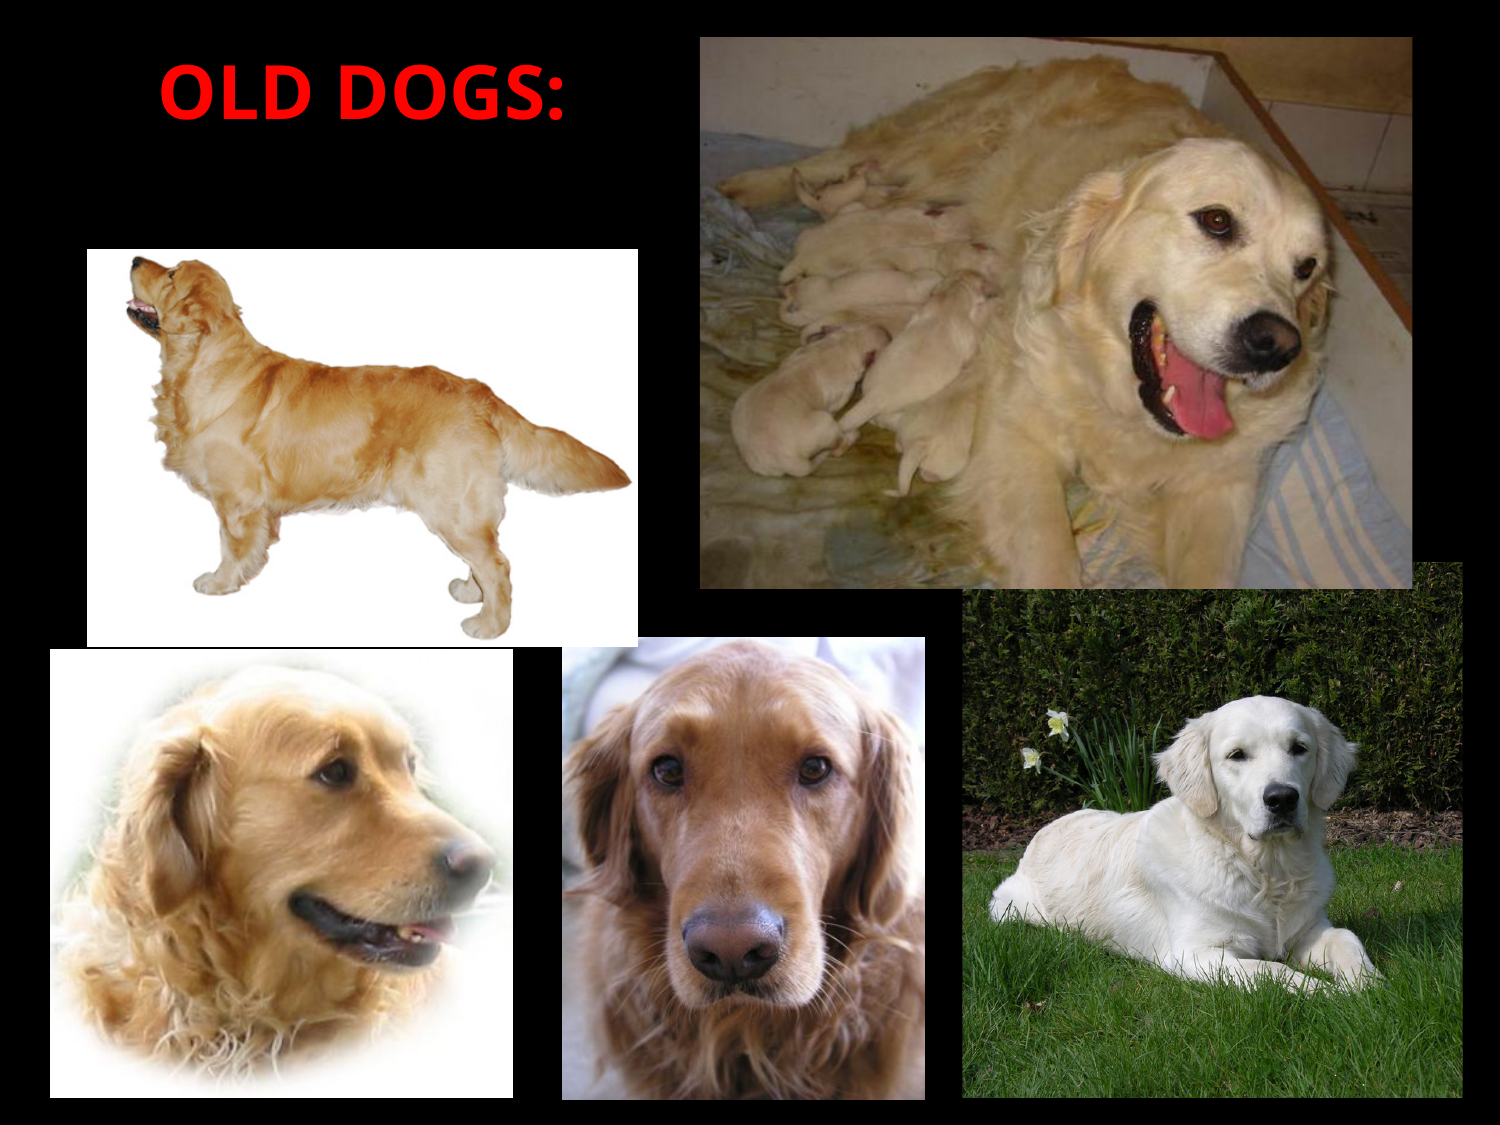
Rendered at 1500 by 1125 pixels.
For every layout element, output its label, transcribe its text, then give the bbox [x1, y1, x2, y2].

text_box OLD DOGS: [50, 37, 675, 238]
picture [50, 649, 513, 1098]
picture [87, 249, 925, 1100]
picture [699, 37, 1463, 1098]
